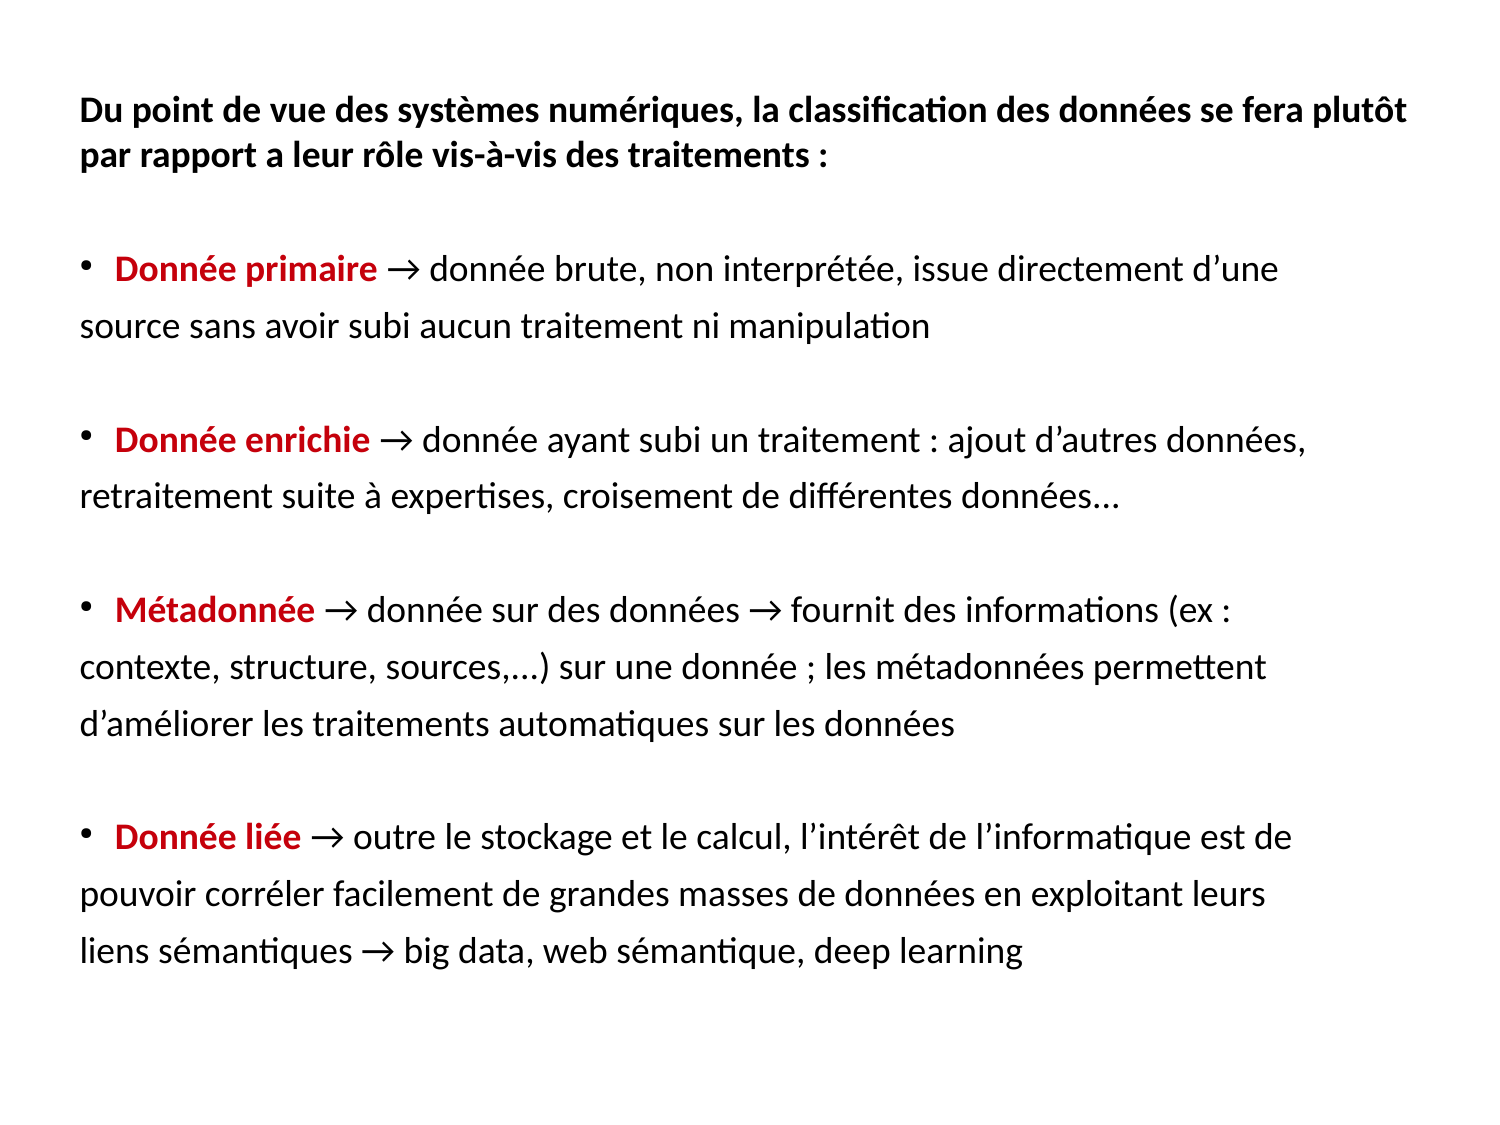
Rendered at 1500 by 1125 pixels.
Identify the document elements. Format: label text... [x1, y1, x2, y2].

text_box Du point de vue des systèmes numériques, la classification des données se fera plutôt par rapport a leur rôle vis-à-vis des traitements : Donnée primaire → donnée brute, non interprétée, issue directement d’une source sans avoir subi aucun traitement ni manipulation Donnée enrichie → donnée ayant subi un traitement : ajout d’autres données, retraitement suite à expertises, croisement de différentes données... Métadonnée → donnée sur des données → fournit des informations (ex : contexte, structure, sources,...) sur une donnée ; les métadonnées permettent d’améliorer les traitements automatiques sur les données Donnée liée → outre le stockage et le calcul, l’intérêt de l’informatique est de pouvoir corréler facilement de grandes masses de données en exploitant leurs liens sémantiques → big data, web sémantique, deep learning [64, 78, 1436, 1081]
